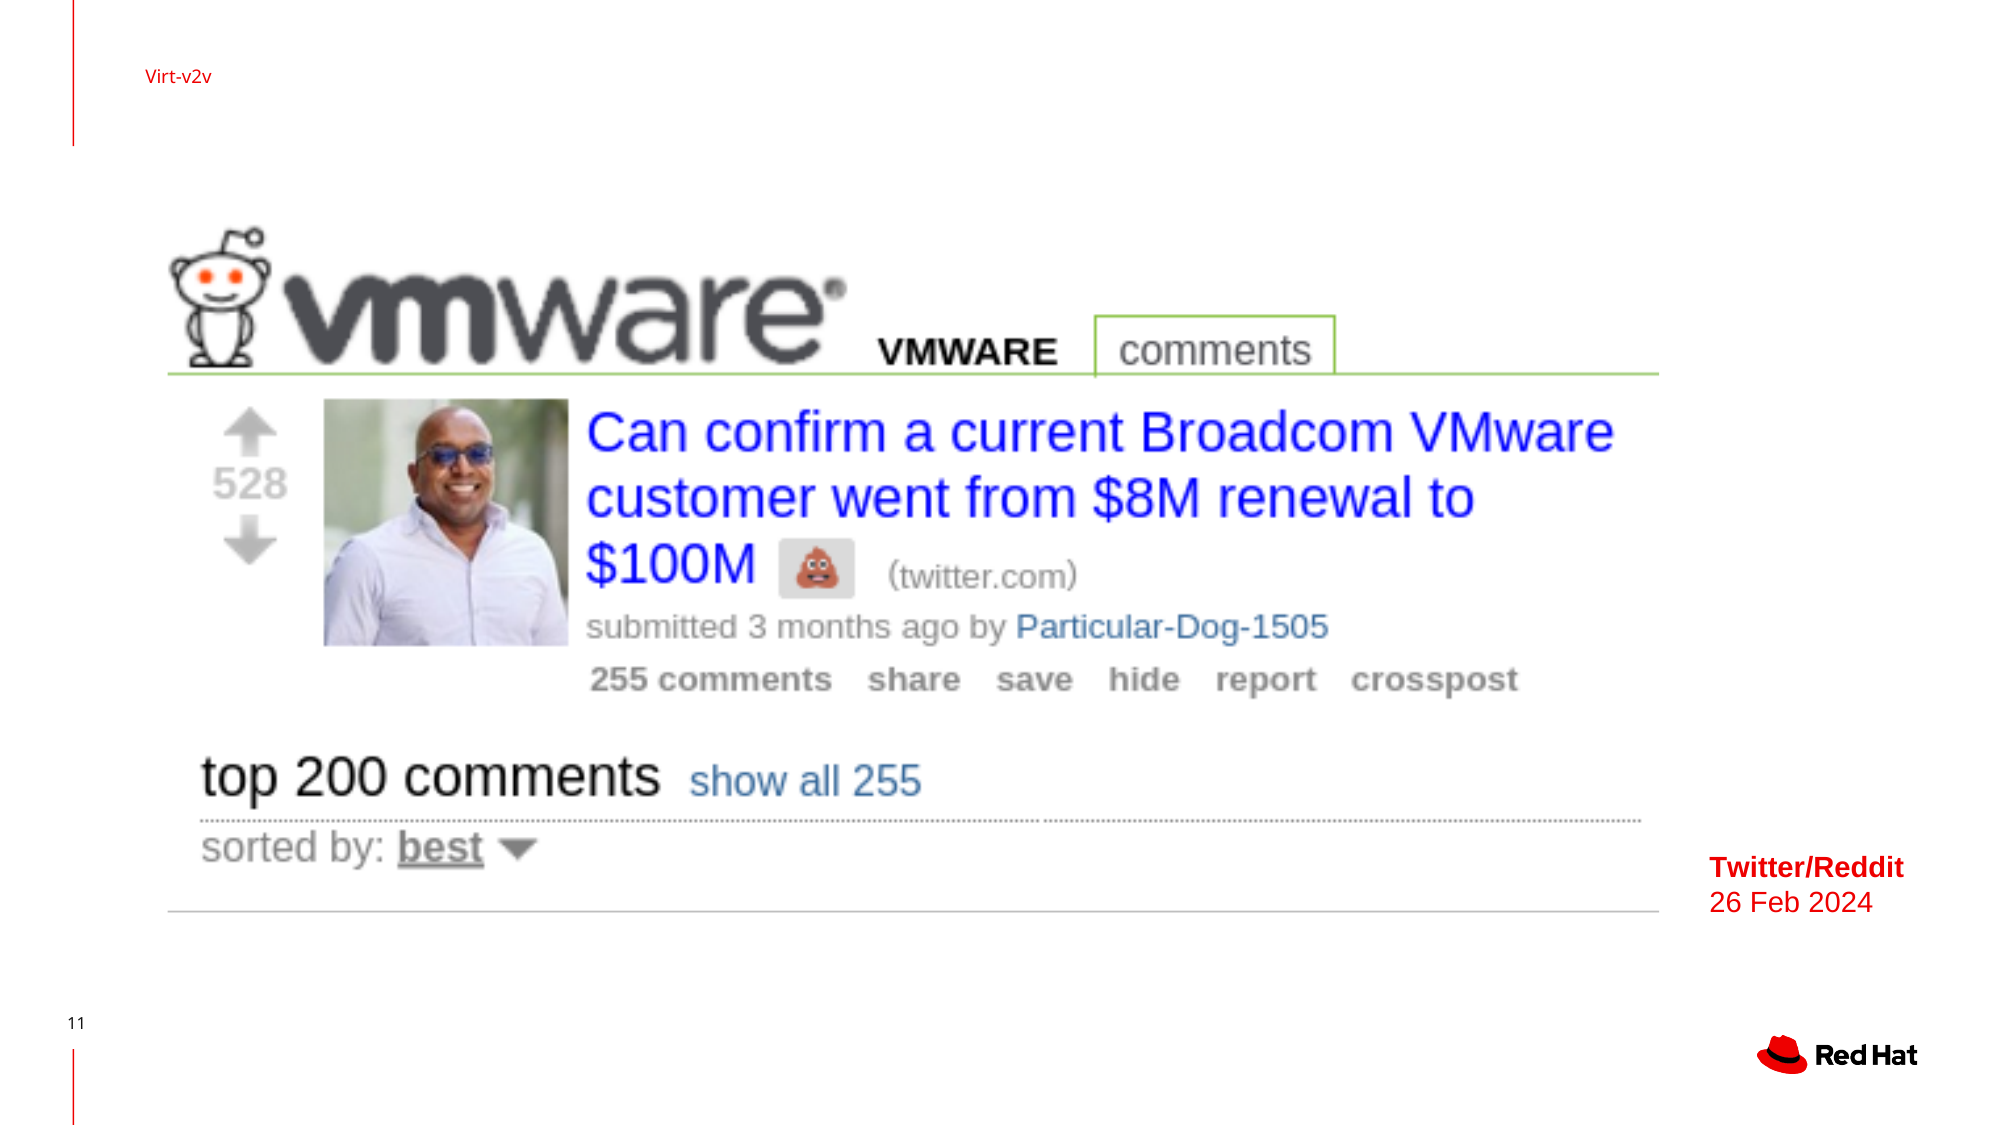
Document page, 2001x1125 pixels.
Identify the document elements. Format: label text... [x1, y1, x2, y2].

text_box Virt-v2v [73, 9, 918, 144]
text_box Twitter/Reddit 26 Feb 2024 [1694, 840, 1959, 968]
picture [167, 221, 1660, 915]
picture [1757, 1035, 1918, 1074]
